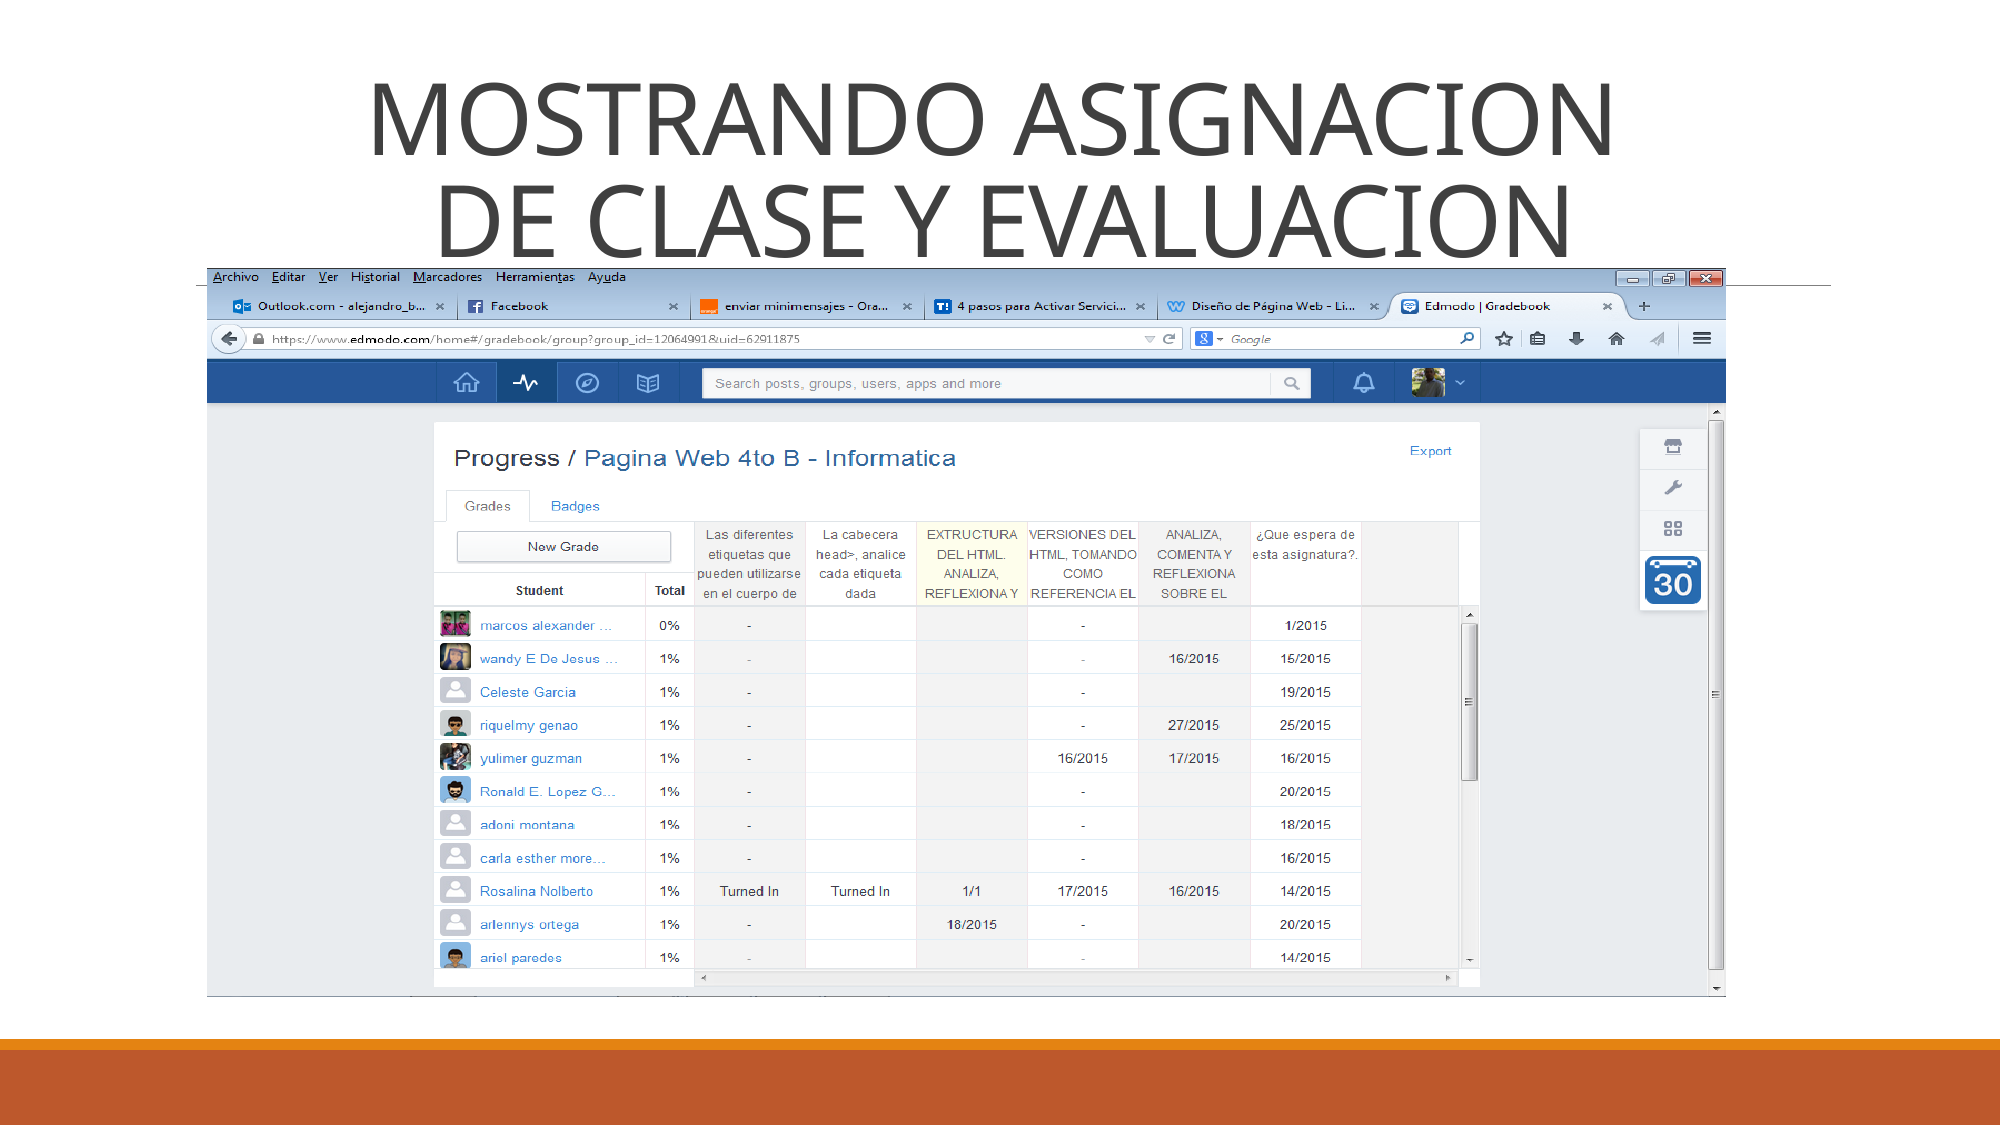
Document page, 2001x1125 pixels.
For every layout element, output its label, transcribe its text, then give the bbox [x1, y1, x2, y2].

title MOSTRANDO ASIGNACION DE CLASE Y EVALUACION [180, 47, 1831, 286]
picture [207, 268, 1726, 997]
